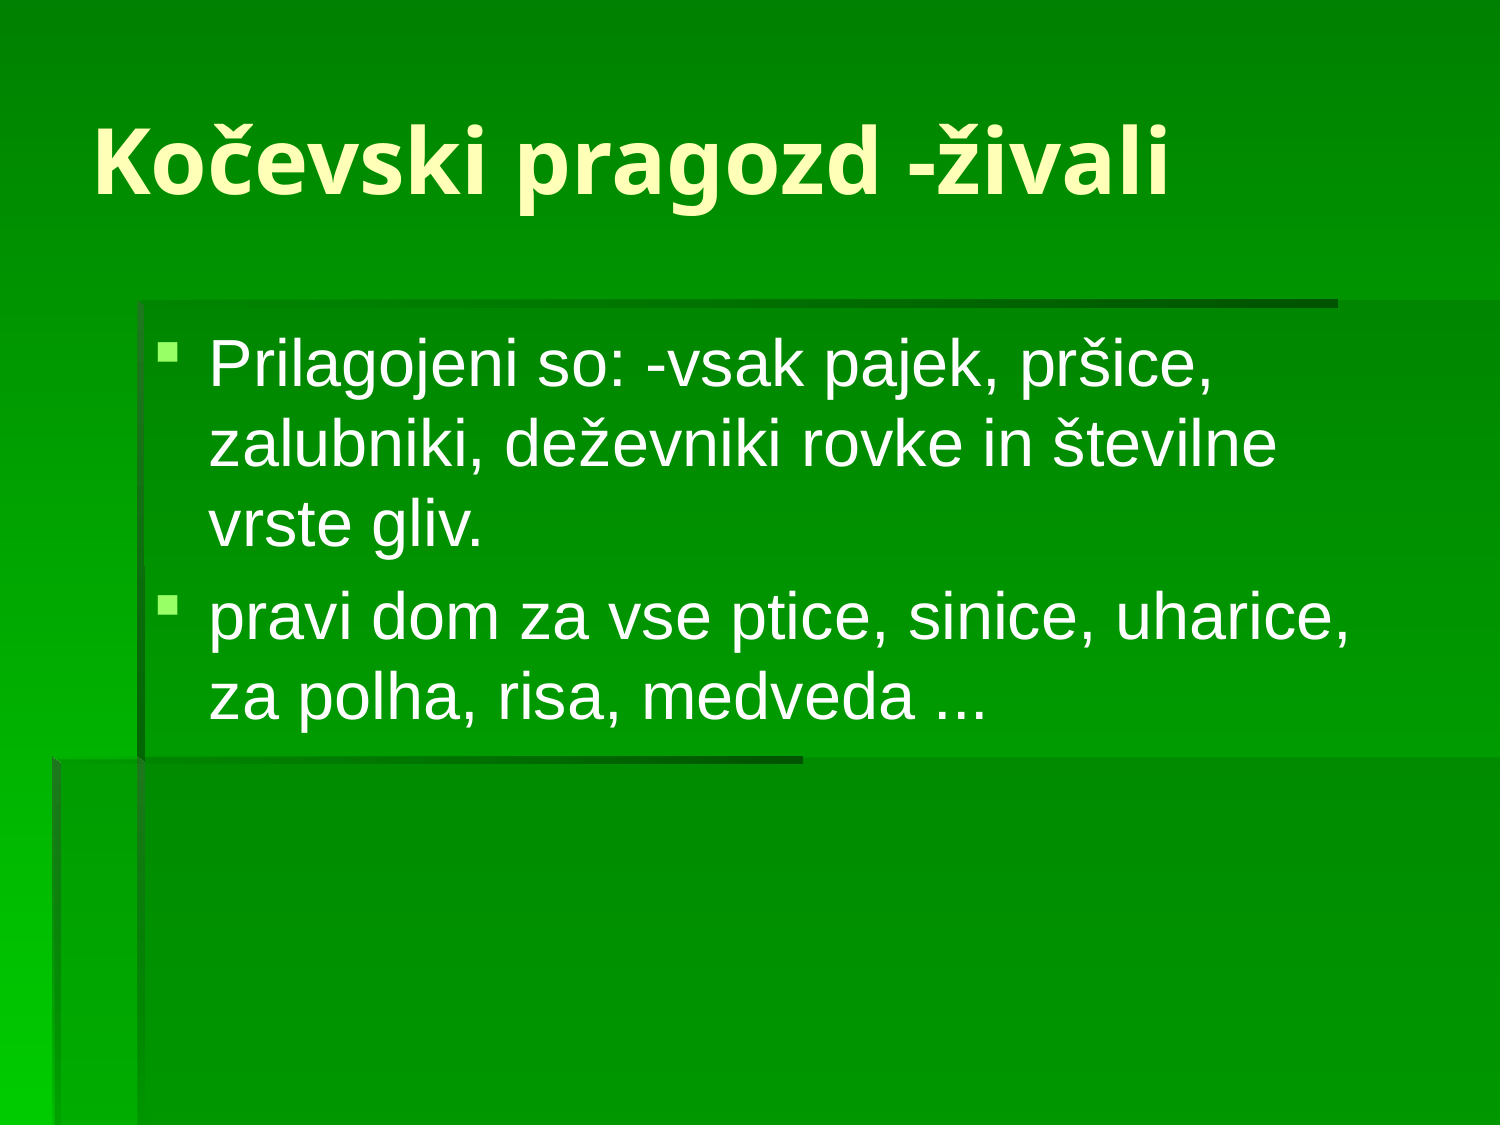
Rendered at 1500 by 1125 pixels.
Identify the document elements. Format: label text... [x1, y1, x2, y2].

list Prilagojeni so: -vsak pajek, pršice, zalubniki, deževniki rovke in številne vrste gliv. pravi dom za vse ptice, sinice, uharice, za polha, risa, medveda ... [137, 312, 1451, 1000]
title Kočevski pragozd -živali [75, 40, 1451, 275]
